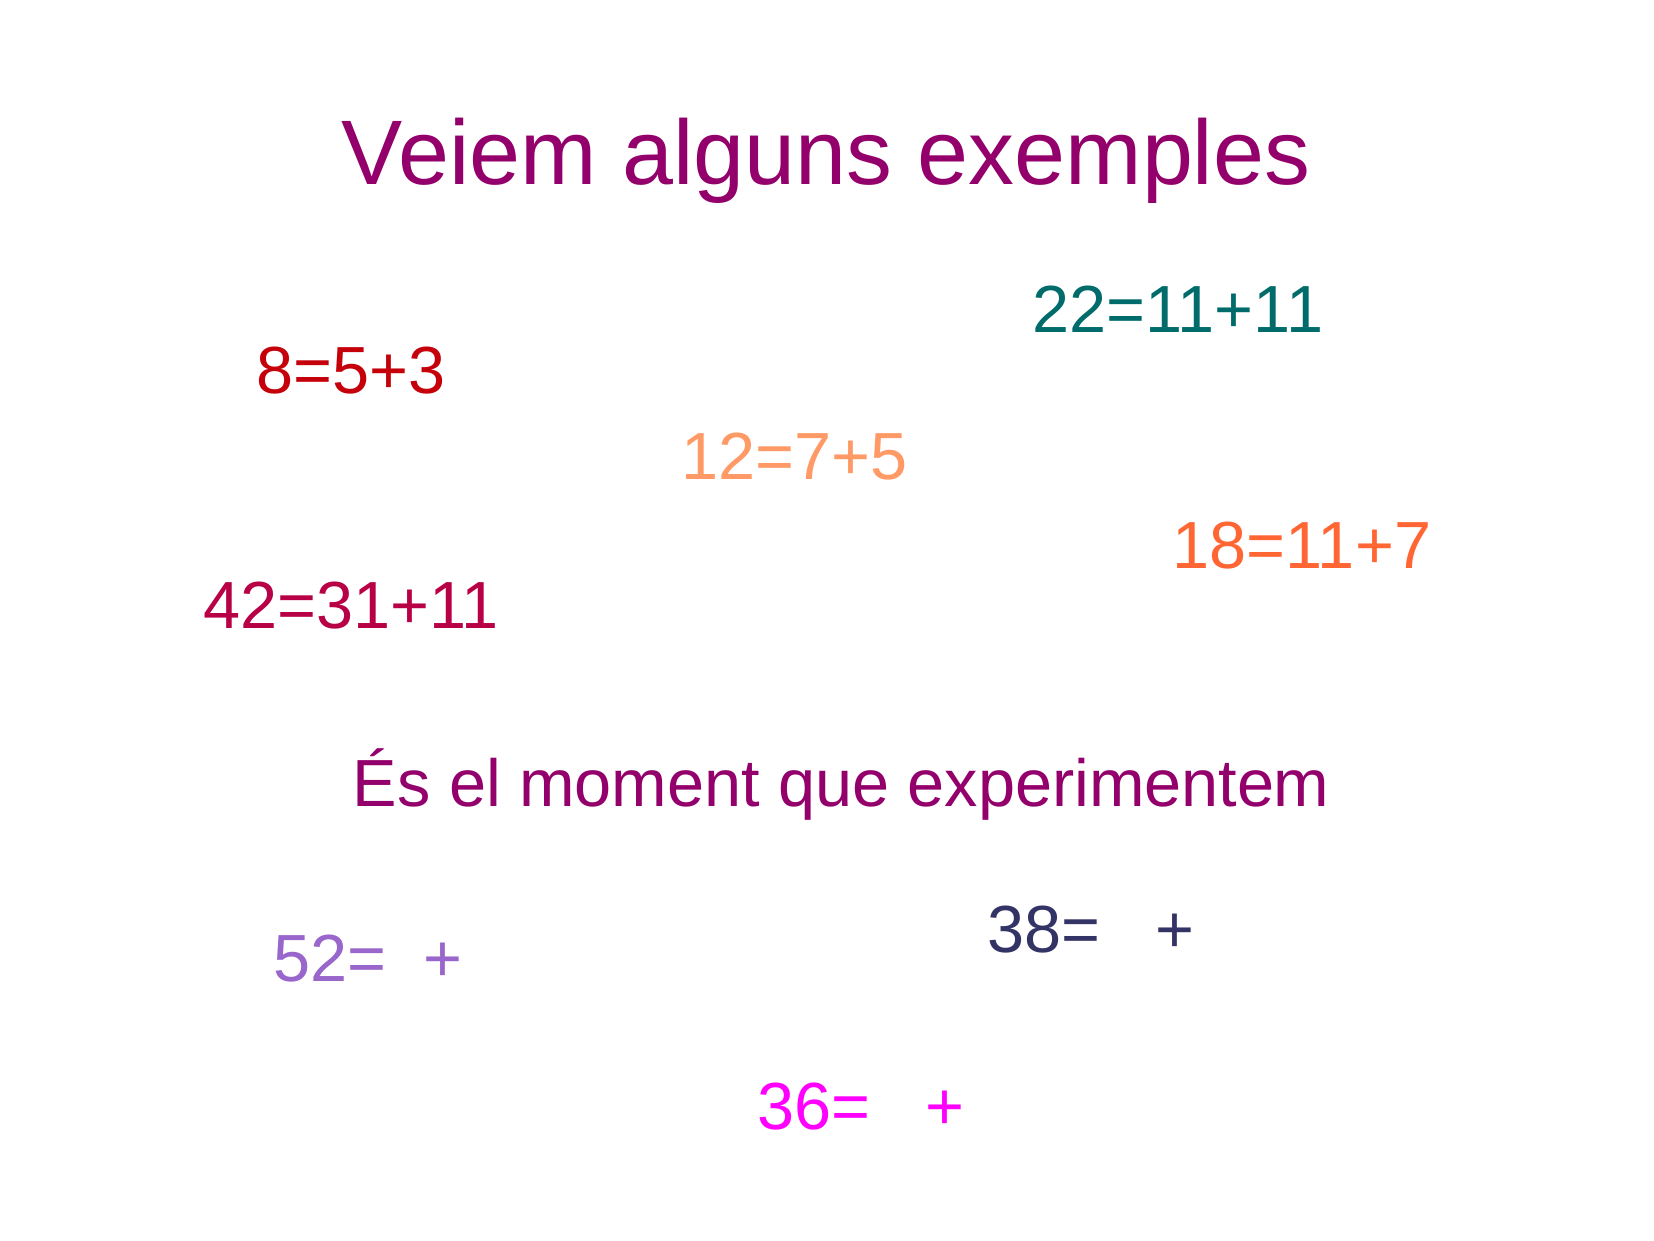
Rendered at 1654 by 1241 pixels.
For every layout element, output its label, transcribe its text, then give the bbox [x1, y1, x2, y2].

title Veiem alguns exemples [82, 49, 1571, 257]
text_box 22=11+11 [909, 236, 1447, 382]
text_box 52= + [118, 885, 656, 1032]
text_box 38= + [850, 856, 1388, 1002]
text_box 36= + [620, 1033, 1158, 1179]
subtitle 8=5+3 [82, 297, 621, 443]
text_box 42=31+11 [82, 531, 621, 680]
text_box 12=7+5 [525, 383, 1063, 530]
text_box 18=11+7 [1033, 472, 1571, 618]
text_box És el moment que experimentem [88, 710, 1595, 857]
